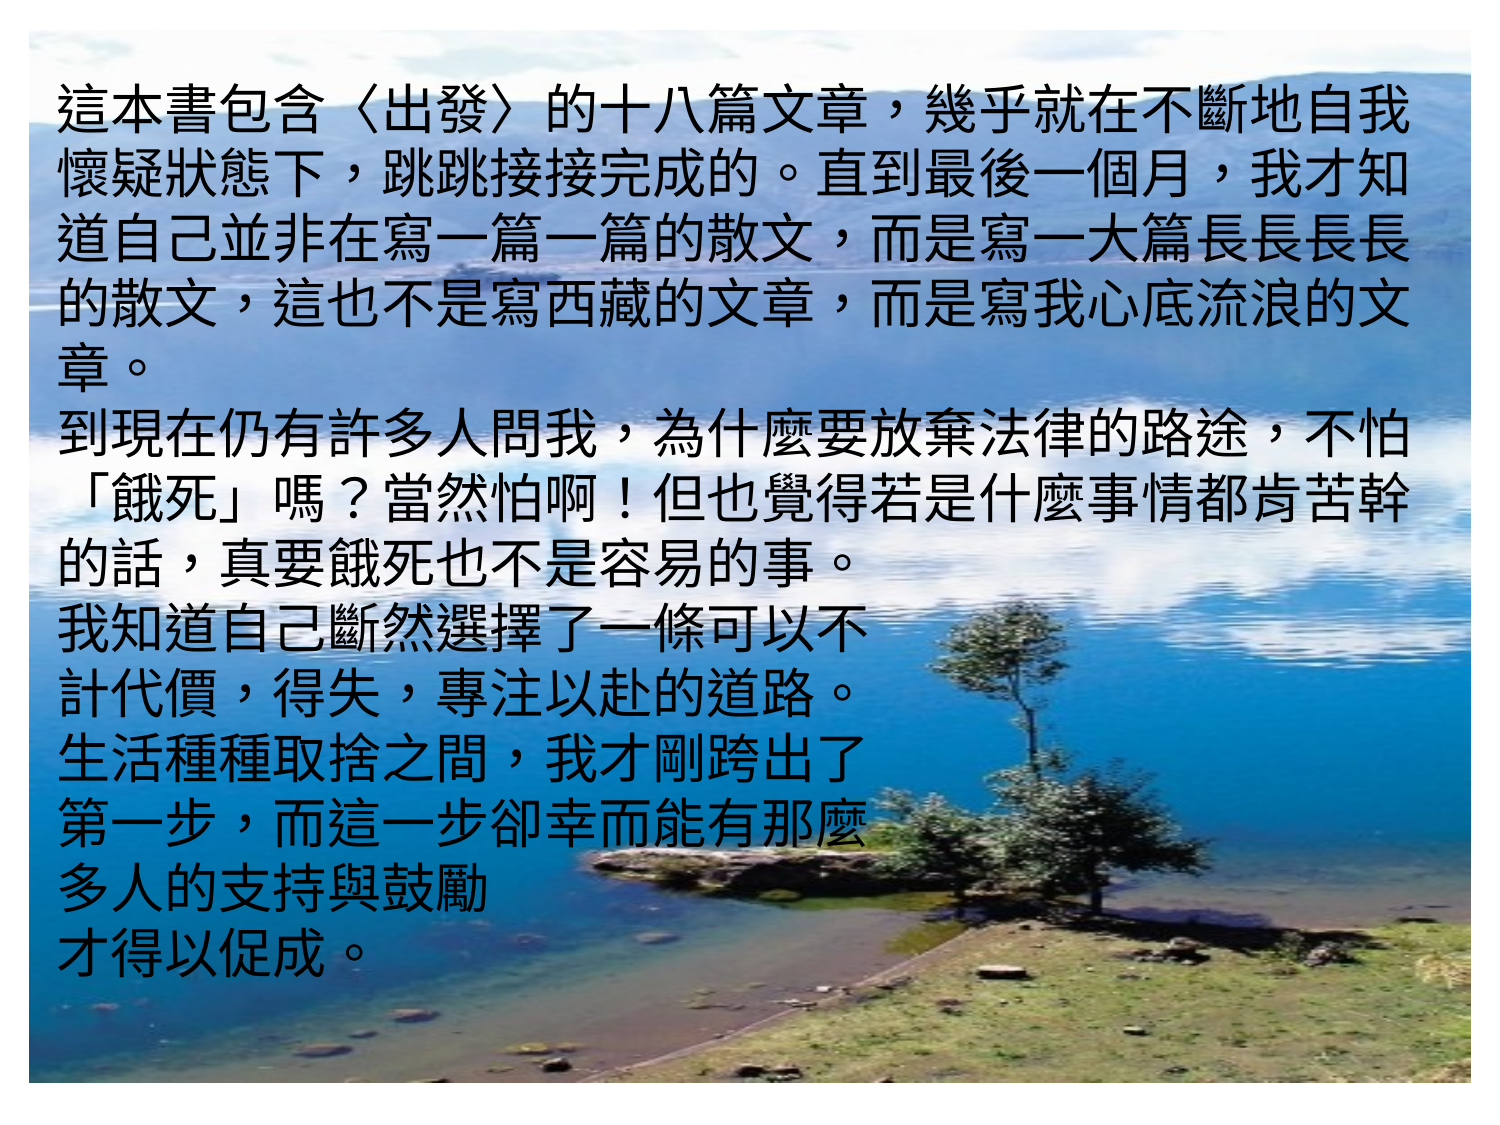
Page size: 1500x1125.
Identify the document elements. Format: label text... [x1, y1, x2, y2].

text_box 這本書包含〈出發〉的十八篇文章，幾乎就在不斷地自我懷疑狀態下，跳跳接接完成的。直到最後一個月，我才知道自己並非在寫一篇一篇的散文，而是寫一大篇長長長長的散文，這也不是寫西藏的文章，而是寫我心底流浪的文章。 到現在仍有許多人問我，為什麼要放棄法律的路途，不怕「餓死」嗎？當然怕啊！但也覺得若是什麼事情都肯苦幹的話，真要餓死也不是容易的事。 我知道自己斷然選擇了一條可以不 計代價，得失，專注以赴的道路。 生活種種取捨之間，我才剛跨出了 第一步，而這一步卻幸而能有那麼 多人的支持與鼓勵 才得以促成。 [41, 67, 1439, 992]
picture [29, 840, 1471, 1083]
picture [29, 31, 1471, 797]
picture [29, 815, 41, 820]
